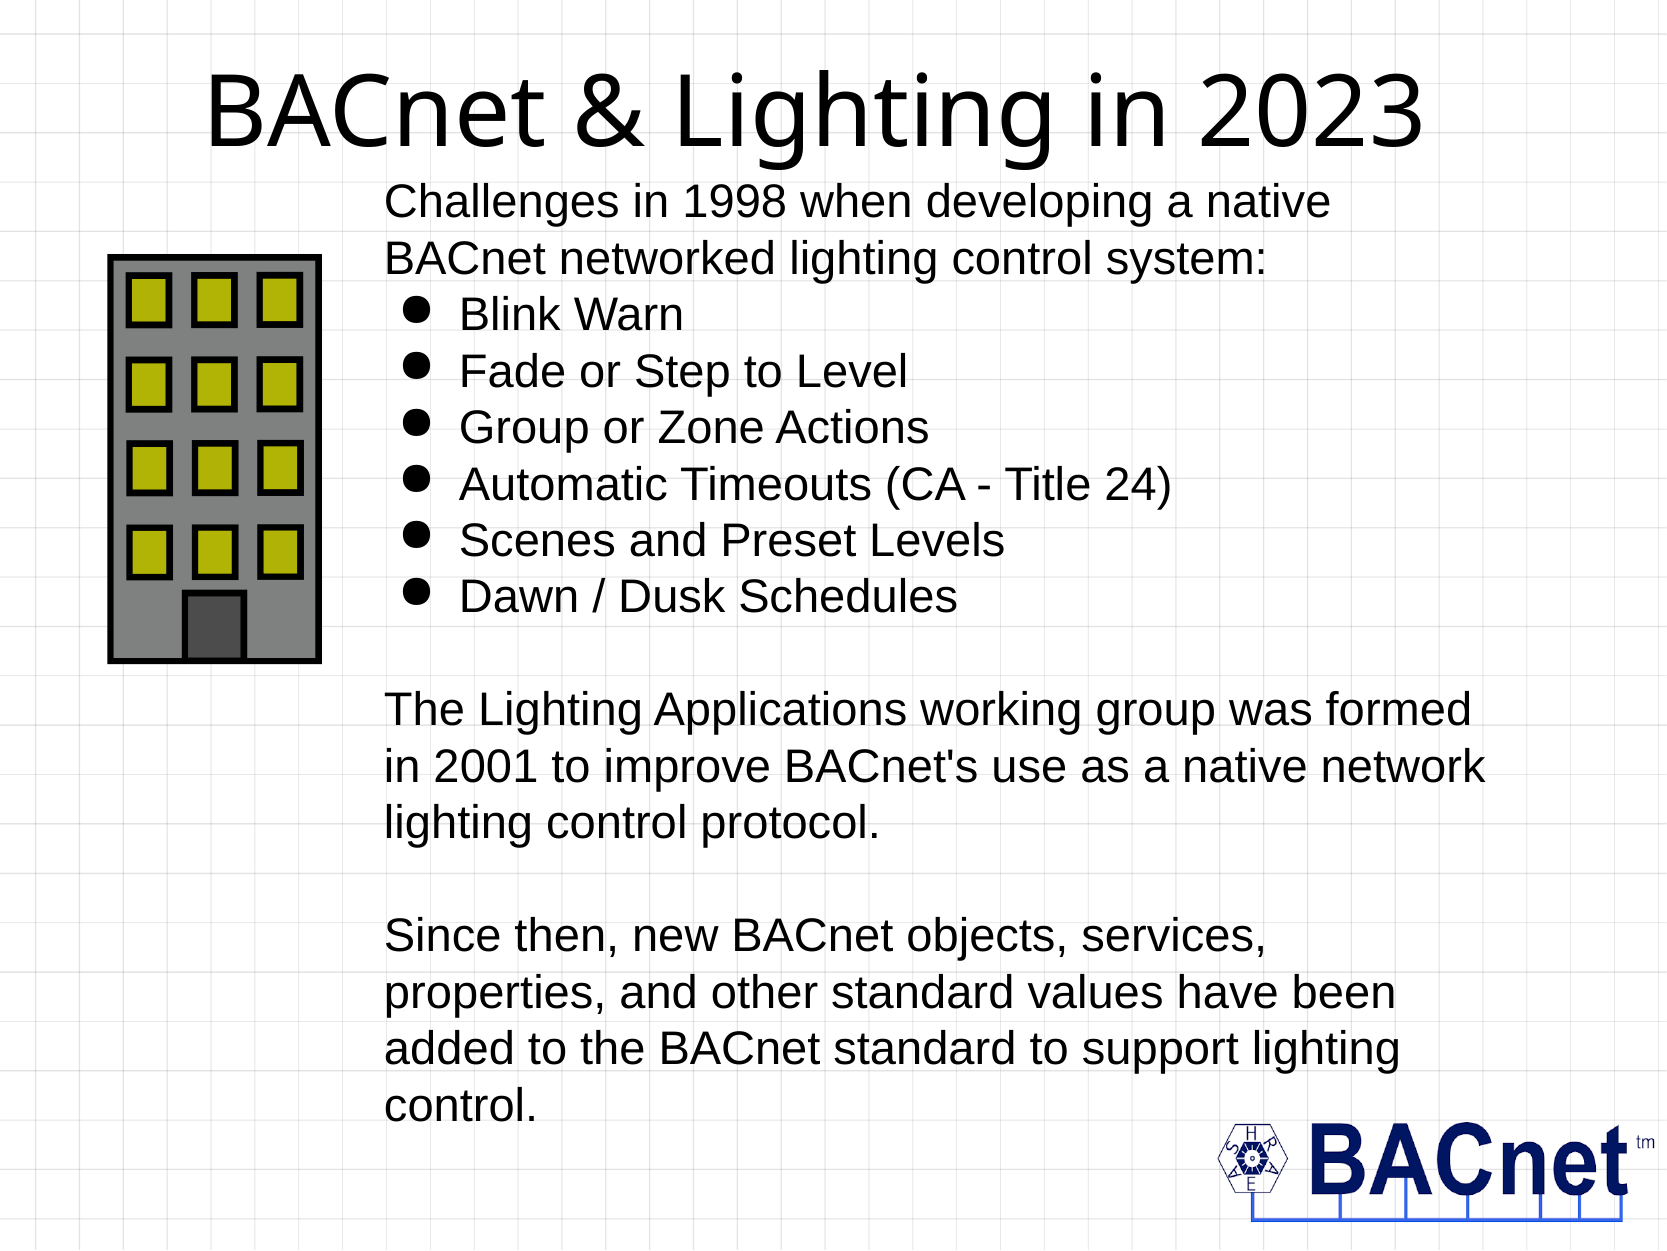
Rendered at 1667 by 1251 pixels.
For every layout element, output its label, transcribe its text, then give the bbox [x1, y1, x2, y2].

title BACnet & Lighting in 2023 [125, 39, 1505, 164]
subtitle Challenges in 1998 when developing a native BACnet networked lighting control system: Blink Warn Fade or Step to Level Group or Zone Actions Automatic Timeouts (CA - Title 24) Scenes and Preset Levels Dawn / Dusk Schedules The Lighting Applications working group was formed in 2001 to improve BACnet's use as a native network lighting control protocol. Since then, new BACnet objects, services, properties, and other standard values have been added to the BACnet standard to support lighting control. [377, 164, 1505, 1156]
picture [0, 0, 1667, 1250]
